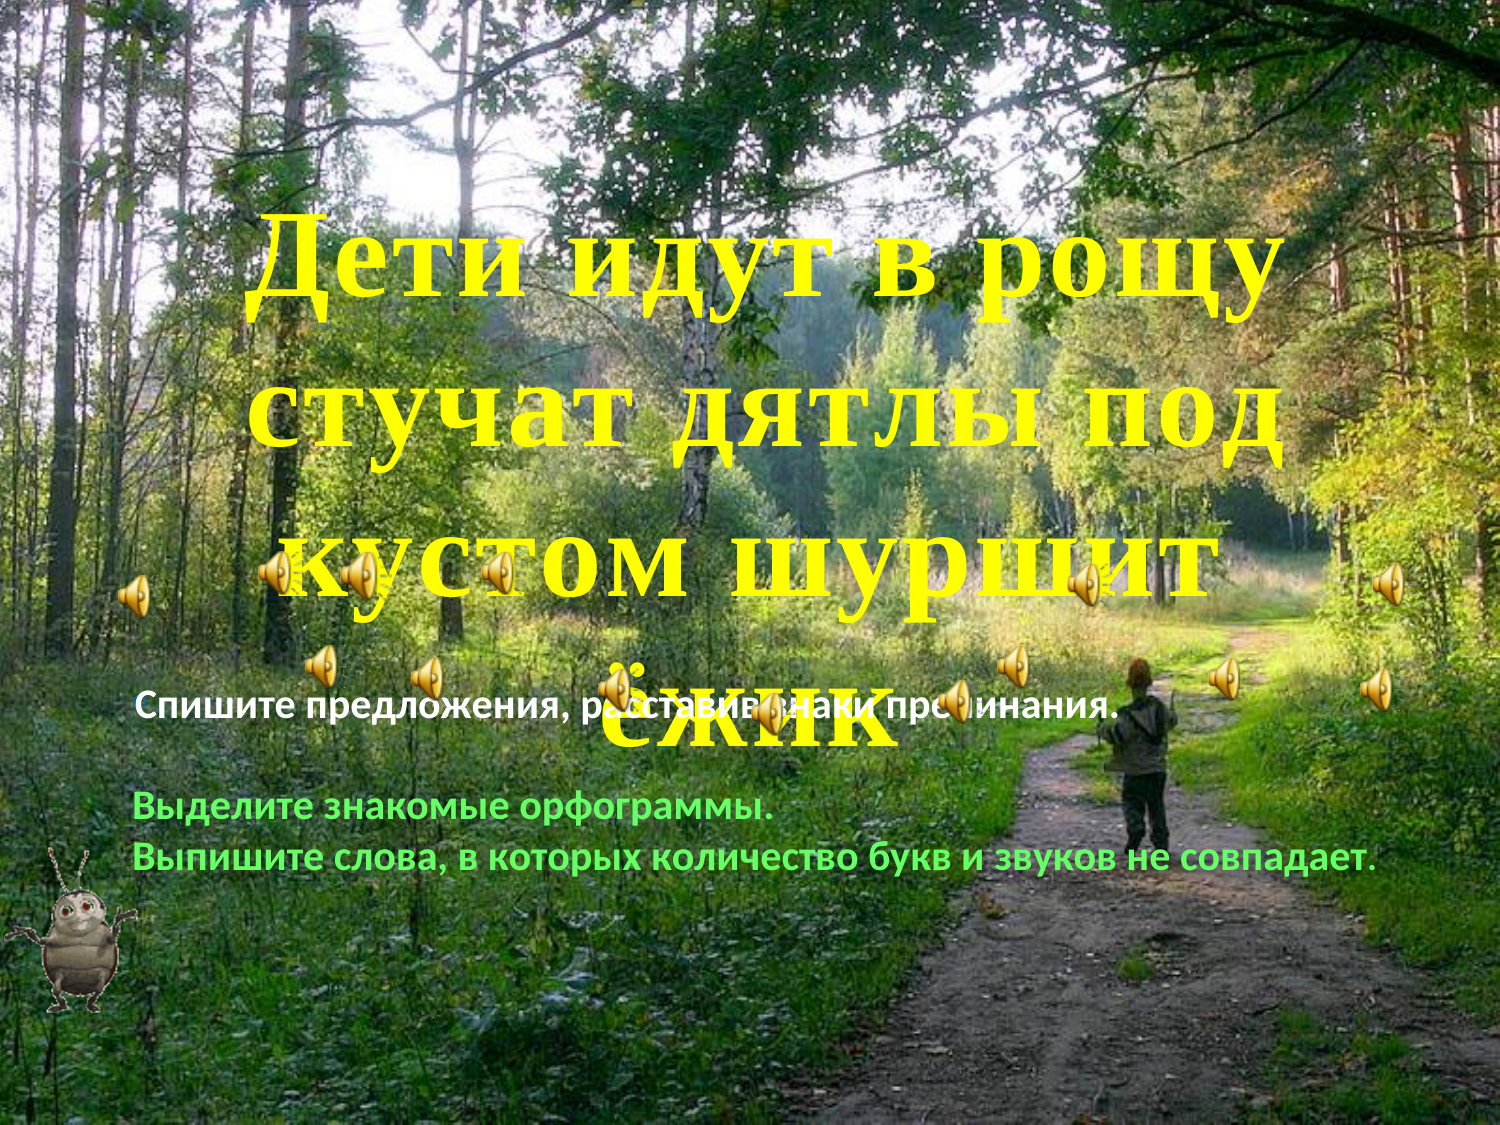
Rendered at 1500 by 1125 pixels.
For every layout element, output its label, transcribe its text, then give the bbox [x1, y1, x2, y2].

picture [0, 0, 1500, 1125]
picture [257, 550, 308, 601]
picture [339, 550, 397, 608]
title Дети идут в рощу стучат дятлы под кустом шуршит ёжик [35, 164, 1500, 704]
picture [1371, 562, 1422, 613]
picture [597, 667, 648, 718]
picture [996, 644, 1047, 695]
picture [117, 574, 168, 625]
picture [937, 679, 988, 730]
picture [1207, 656, 1257, 707]
picture [304, 644, 355, 695]
picture [1066, 562, 1117, 613]
picture [480, 550, 531, 601]
list Спишите предложения, расставив знаки препинания. Выделите знакомые орфограммы. Выпишите слова, в которых количество букв и звуков не совпадает. [117, 621, 1418, 938]
picture [1359, 667, 1410, 718]
picture [410, 656, 461, 707]
picture [750, 691, 800, 742]
